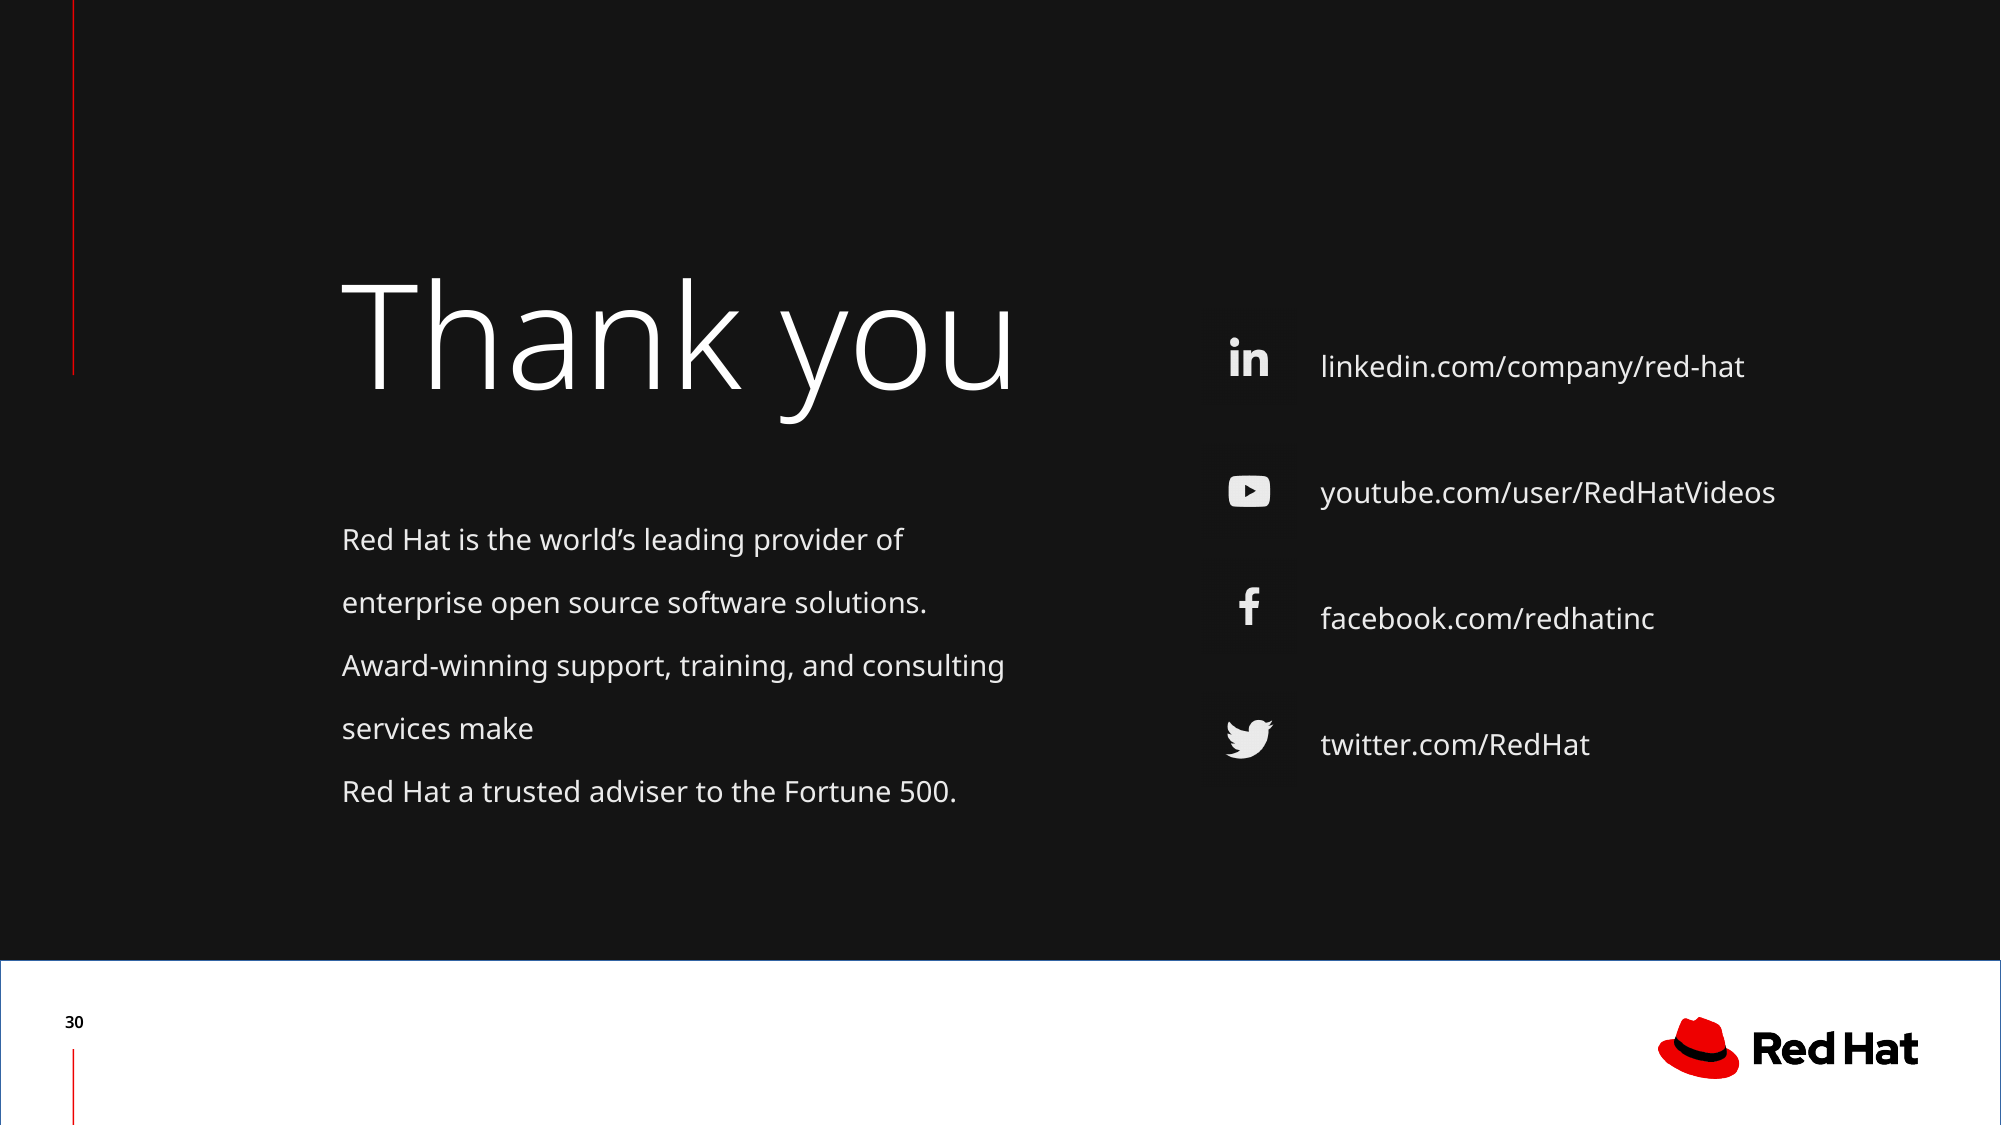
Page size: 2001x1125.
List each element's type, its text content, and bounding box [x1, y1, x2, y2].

picture [1201, 443, 1297, 539]
title Thank you [341, 93, 1147, 419]
picture [1201, 308, 1297, 405]
picture [1658, 1017, 1918, 1079]
picture [1201, 691, 1297, 787]
picture [1201, 558, 1297, 654]
text_box Red Hat is the world’s leading provider of enterprise open source software solutions. Award-winning support, training, and consulting services make Red Hat a trusted adviser to the Fortune 500. [341, 493, 1022, 744]
